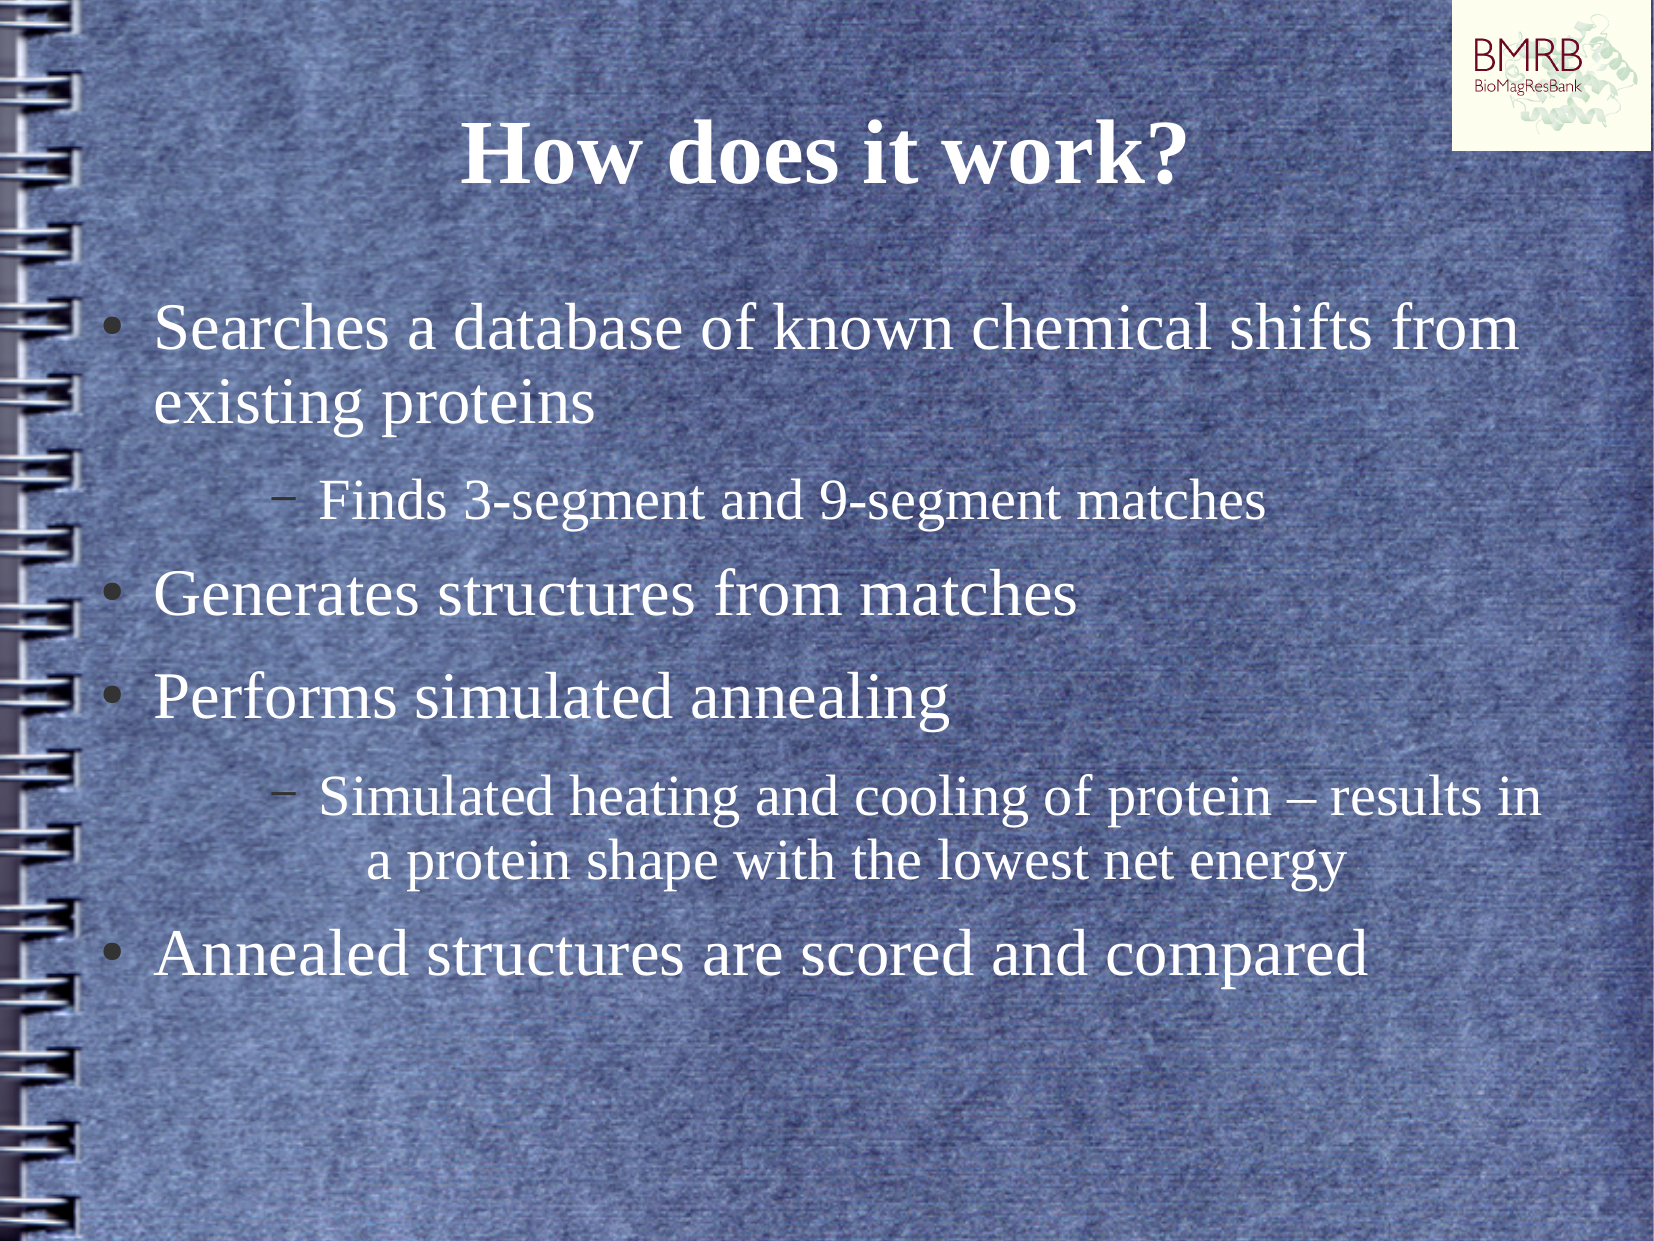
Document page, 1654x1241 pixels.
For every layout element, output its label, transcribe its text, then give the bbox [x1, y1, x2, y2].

title How does it work? [82, 49, 1571, 257]
picture [0, 0, 1654, 1241]
list Searches a database of known chemical shifts from existing proteins Finds 3-segment and 9-segment matches Generates structures from matches Performs simulated annealing Simulated heating and cooling of protein – results in a protein shape with the lowest net energy Annealed structures are scored and compared [82, 290, 1571, 1109]
